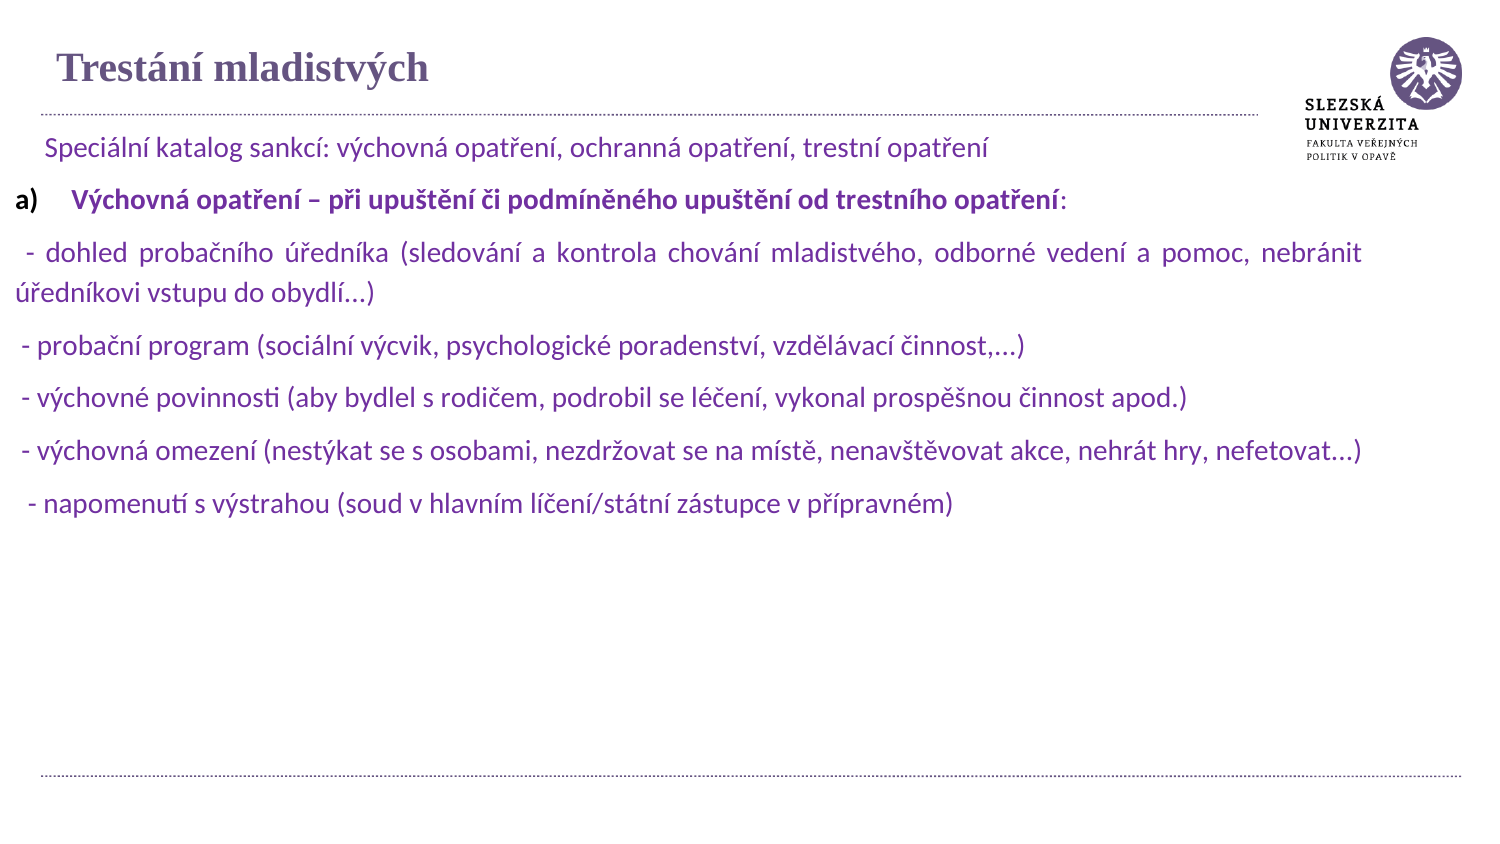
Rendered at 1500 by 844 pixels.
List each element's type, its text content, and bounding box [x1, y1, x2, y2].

title Trestání mladistvých [41, 32, 1325, 115]
text_box Speciální katalog sankcí: výchovná opatření, ochranná opatření, trestní opatření Výchovná opatření – při upuštění či podmíněného upuštění od trestního opatření: - dohled probačního úředníka (sledování a kontrola chování mladistvého, odborné vedení a pomoc, nebránit úředníkovi vstupu do obydlí...) - probační program (sociální výcvik, psychologické poradenství, vzdělávací činnost,...) - výchovné povinnosti (aby bydlel s rodičem, podrobil se léčení, vykonal prospěšnou činnost apod.) - výchovná omezení (nestýkat se s osobami, nezdržovat se na místě, nenavštěvovat akce, nehrát hry, nefetovat...) - napomenutí s výstrahou (soud v hlavním líčení/státní zástupce v přípravném) [0, 115, 1436, 844]
